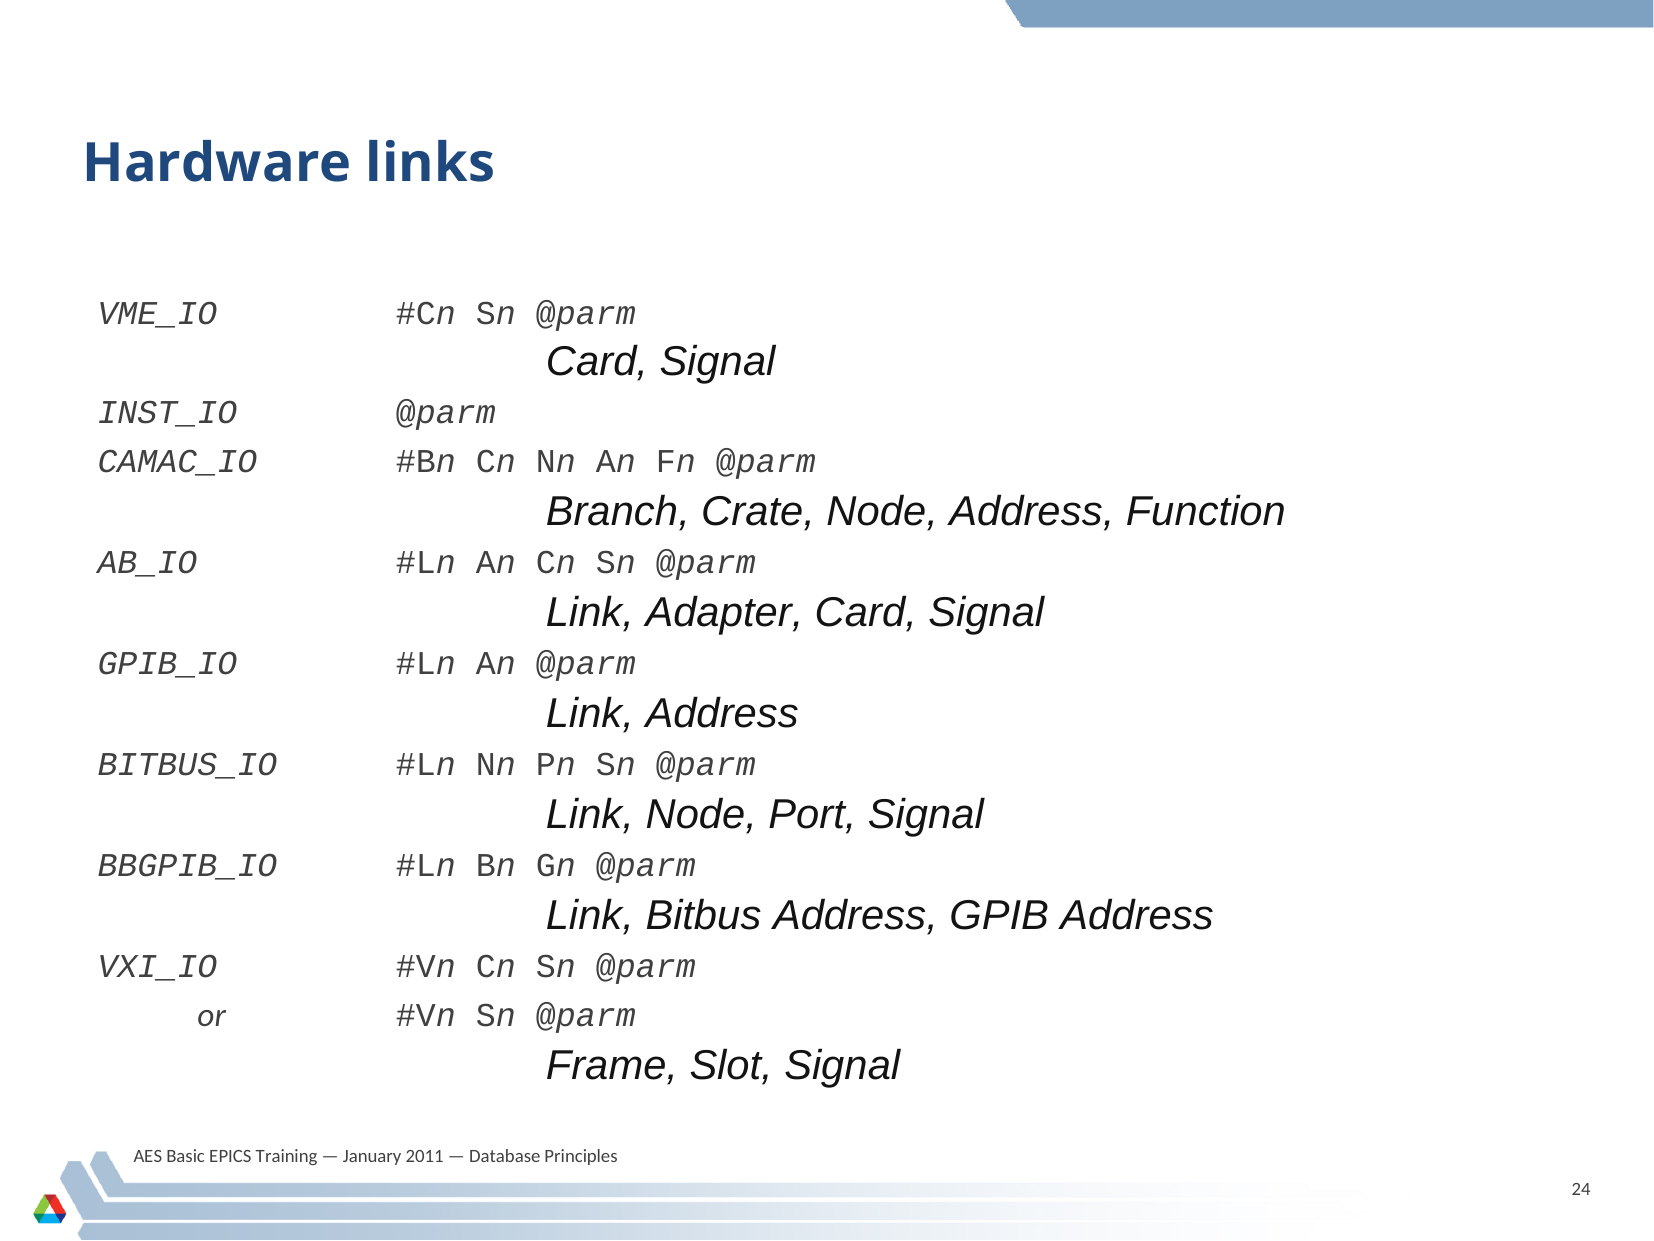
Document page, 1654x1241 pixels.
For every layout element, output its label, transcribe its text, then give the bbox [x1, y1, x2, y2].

list VME_IO #Cn Sn @parm Card, Signal INST_IO @parm CAMAC_IO #Bn Cn Nn An Fn @parm Branch, Crate, Node, Address, Function AB_IO #Ln An Cn Sn @parm Link, Adapter, Card, Signal GPIB_IO #Ln An @parm Link, Address BITBUS_IO #Ln Nn Pn Sn @parm Link, Node, Port, Signal BBGPIB_IO #Ln Bn Gn @parm Link, Bitbus Address, GPIB Address VXI_IO #Vn Cn Sn @parm or #Vn Sn @parm Frame, Slot, Signal [82, 289, 1571, 1123]
picture [0, 1143, 1654, 1240]
title Hardware links [82, 128, 1571, 192]
picture [0, 0, 1654, 29]
